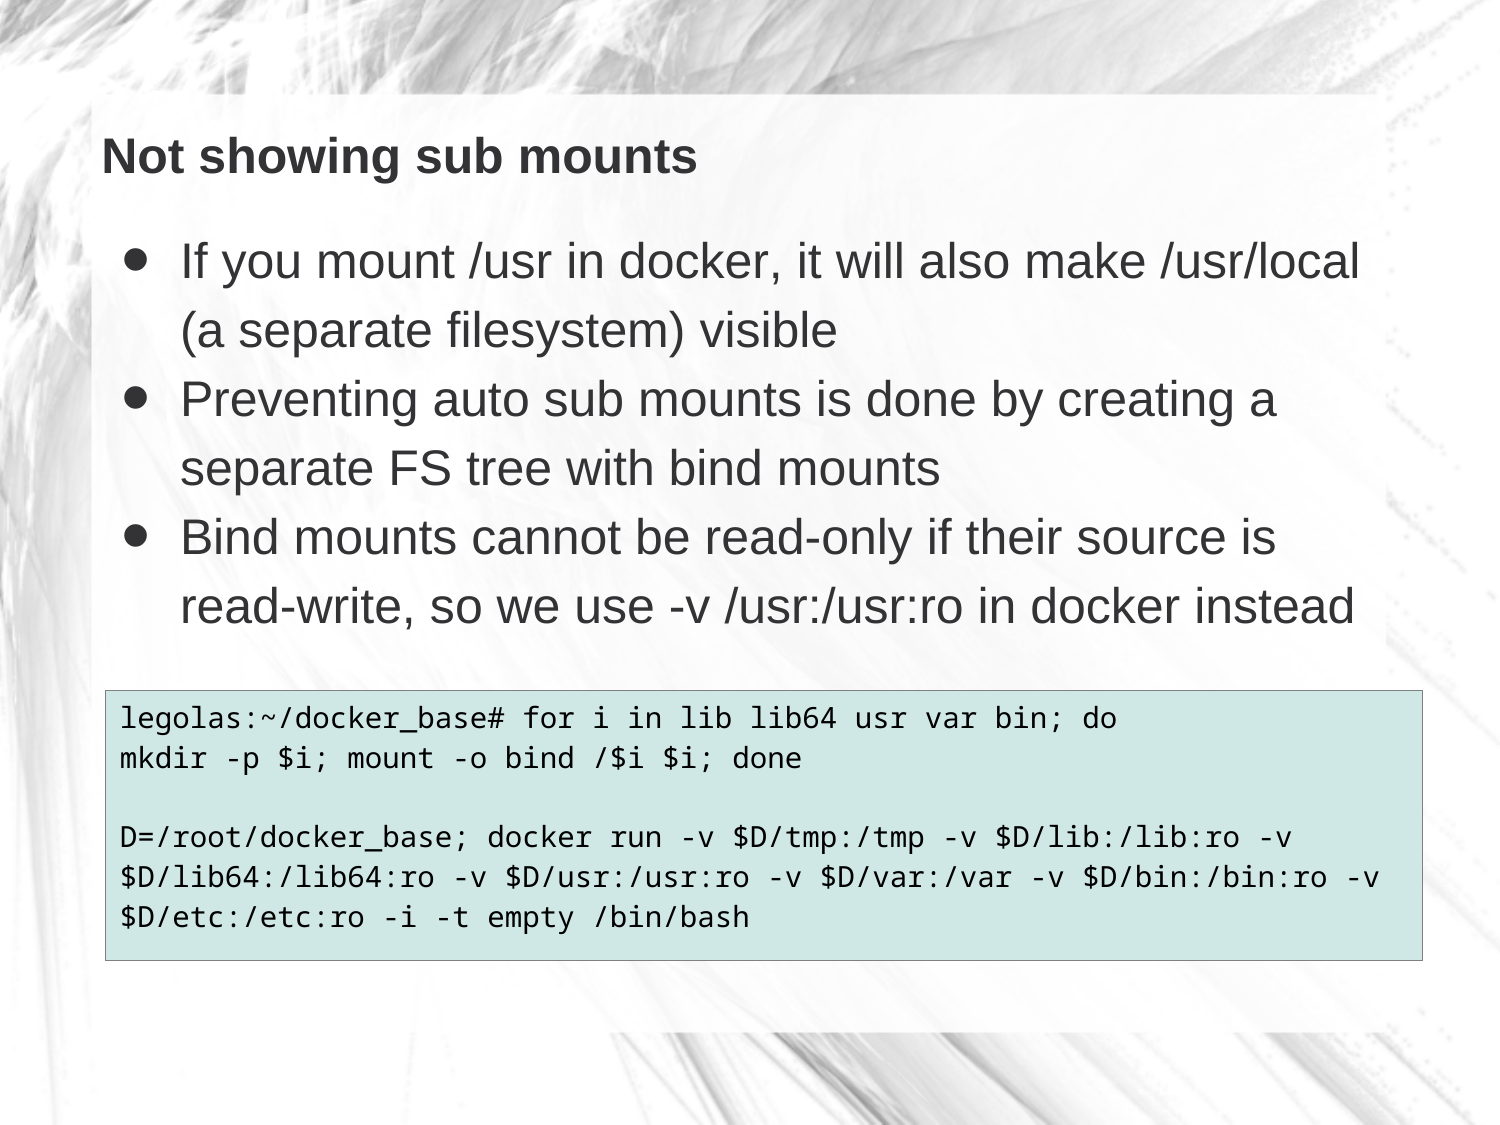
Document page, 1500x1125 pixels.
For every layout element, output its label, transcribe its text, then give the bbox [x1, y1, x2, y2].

text_box legolas:~/docker_base# for i in lib lib64 usr var bin; do mkdir -p $i; mount -o bind /$i $i; done D=/root/docker_base; docker run -v $D/tmp:/tmp -v $D/lib:/lib:ro -v $D/lib64:/lib64:ro -v $D/usr:/usr:ro -v $D/var:/var -v $D/bin:/bin:ro -v $D/etc:/etc:ro -i -t empty /bin/bash [105, 690, 1423, 961]
list If you mount /usr in docker, it will also make /usr/local (a separate filesystem) visible Preventing auto sub mounts is done by creating a separate FS tree with bind mounts Bind mounts cannot be read-only if their source is read-write, so we use -v /usr:/usr:ro in docker instead [90, 204, 1393, 610]
title Not showing sub mounts [61, 108, 1412, 205]
picture [0, 0, 1500, 1125]
